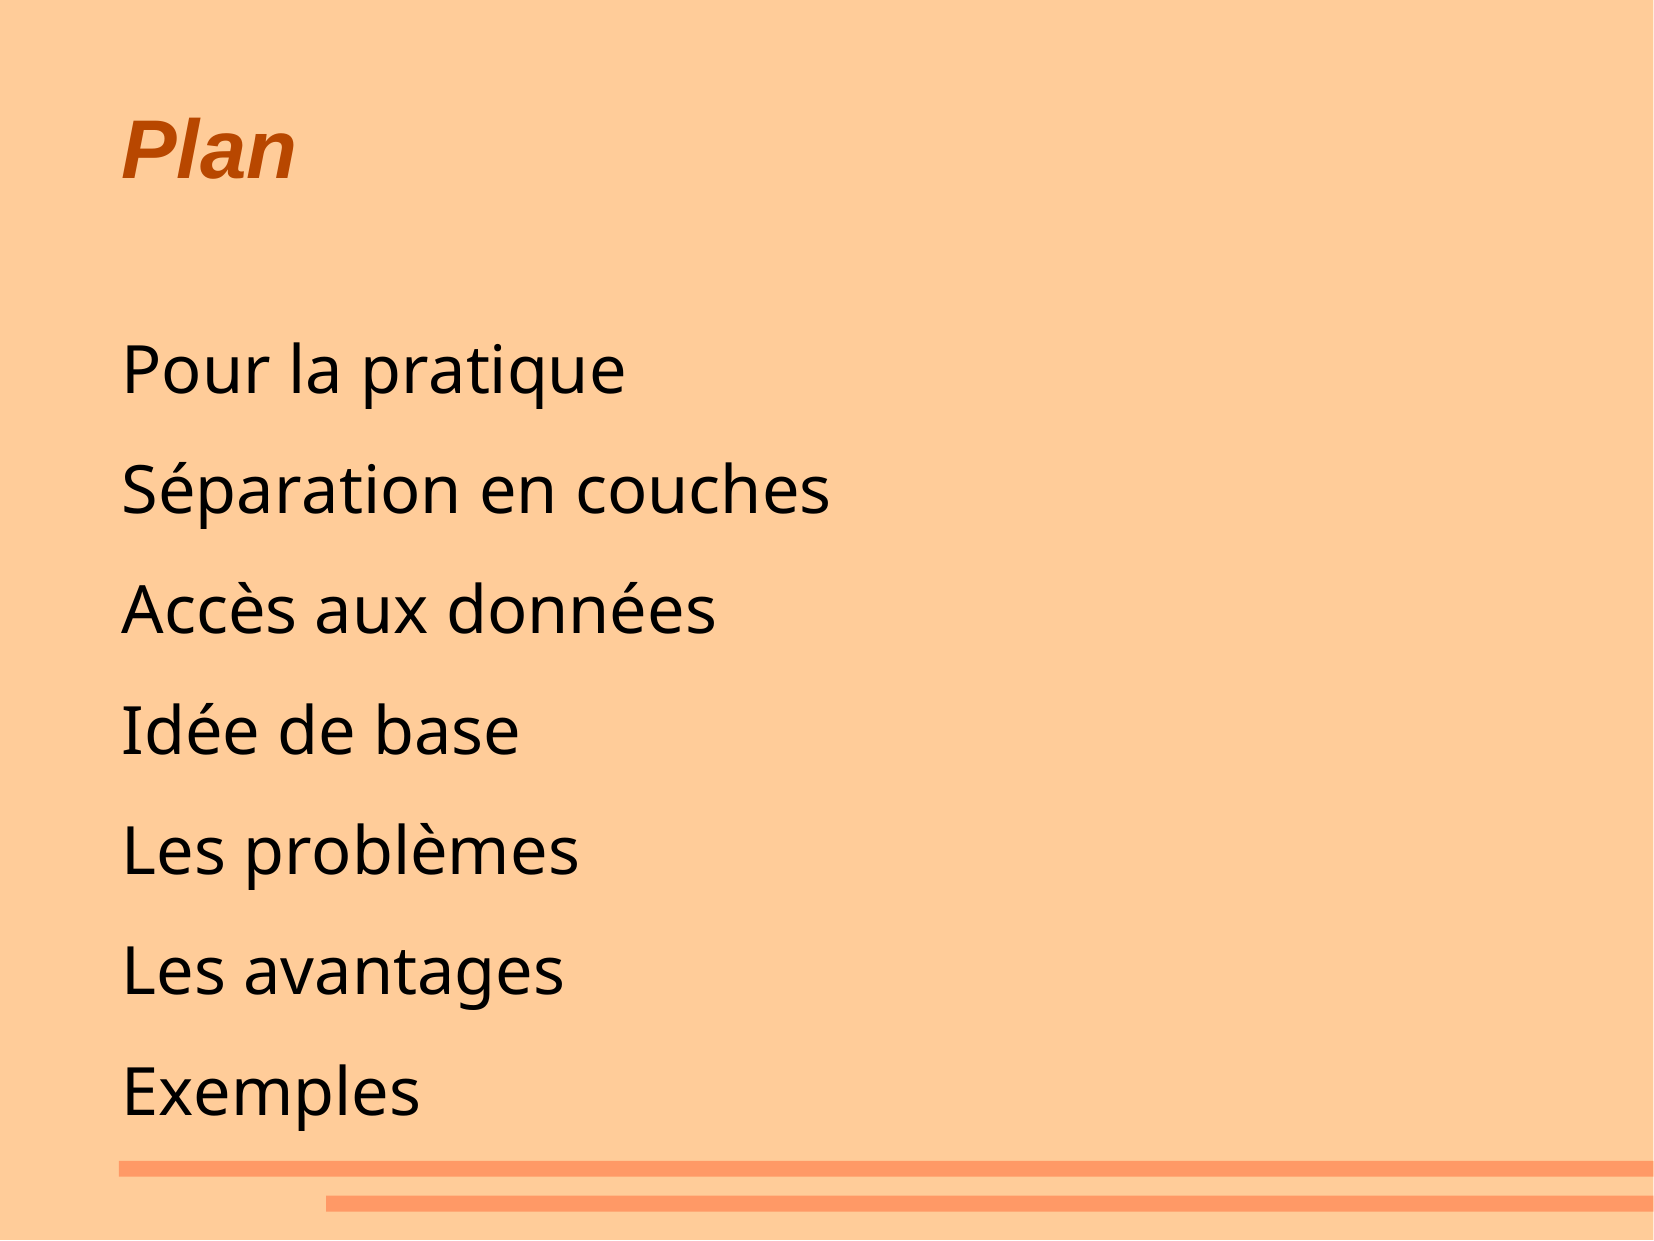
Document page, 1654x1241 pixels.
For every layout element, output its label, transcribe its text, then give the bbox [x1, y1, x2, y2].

list Pour la pratique Séparation en couches Accès aux données Idée de base Les problèmes Les avantages Exemples [121, 322, 1561, 1160]
title Plan [121, 46, 1534, 254]
